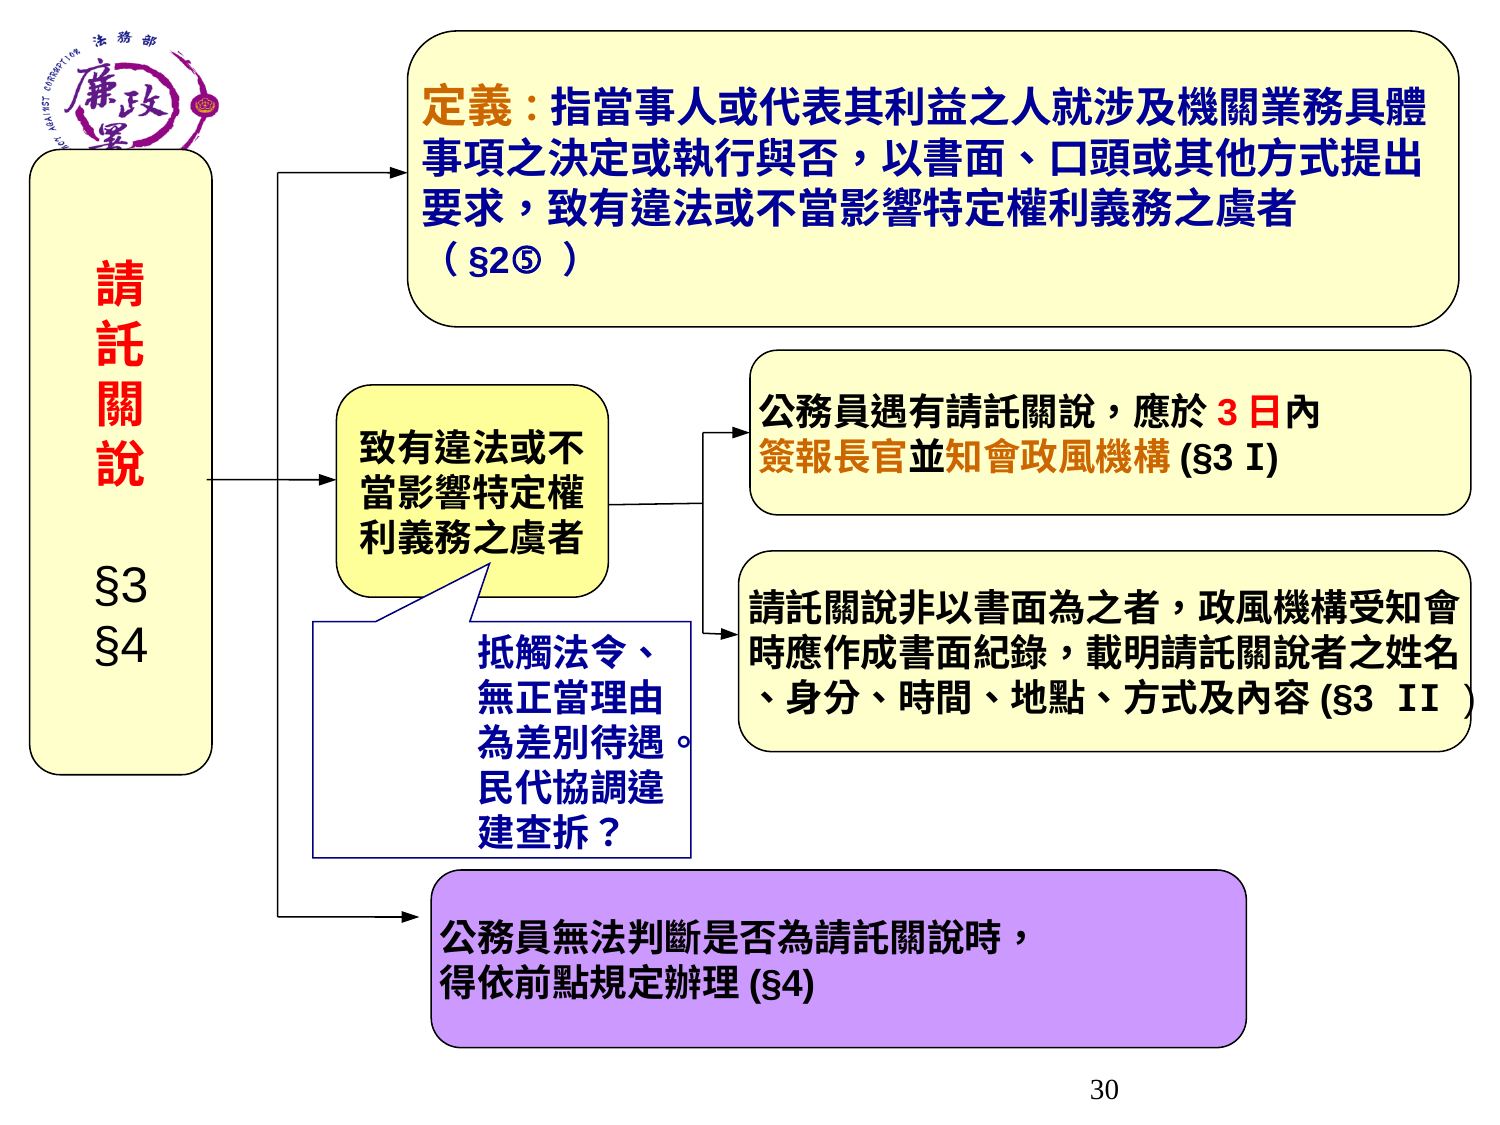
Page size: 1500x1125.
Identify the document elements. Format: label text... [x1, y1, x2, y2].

text_box 致有違法或不 當影響特定權 利義務之虞者 [336, 384, 609, 598]
text_box 公務員遇有請託關說，應於3日內 簽報長官並知會政風機構(§3 I) [750, 350, 1471, 515]
text_box 定義：指當事人或代表其利益之人就涉及機關業務具體 事項之決定或執行與否，以書面、口頭或其他方式提出 要求，致有違法或不當影響特定權利義務之虞者 （§2 ） [407, 30, 1459, 327]
text_box [1074, 1037, 1388, 1113]
text_box 請 託 關 說 §3 §4 [29, 149, 213, 775]
text_box 抵觸法令、無正當理由為差別待遇。 民代協調違建查拆？ [312, 563, 691, 858]
text_box 請託關說非以書面為之者，政風機構受知會 時應作成書面紀錄，載明請託關說者之姓名 、身分、時間、地點、方式及內容(§3 II ) [738, 550, 1471, 752]
text_box 公務員無法判斷是否為請託關說時， 得依前點規定辦理(§4) [431, 870, 1247, 1048]
